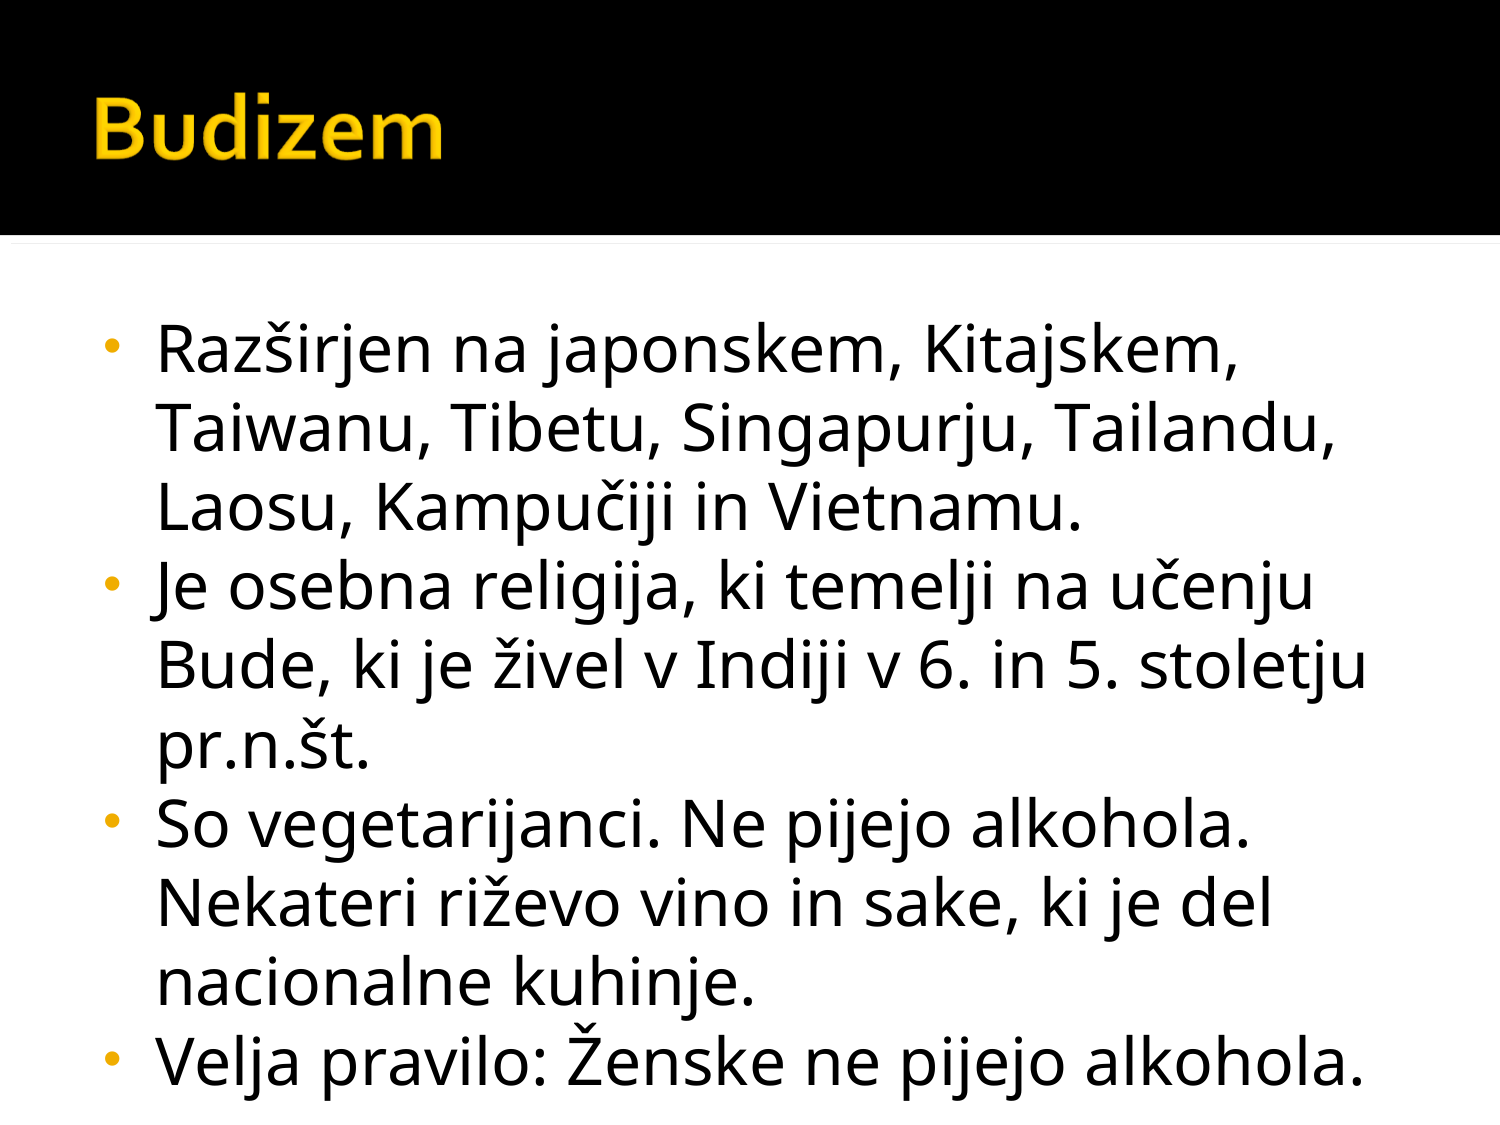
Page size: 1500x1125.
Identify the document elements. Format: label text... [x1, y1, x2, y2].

list Razširjen na japonskem, Kitajskem, Taiwanu, Tibetu, Singapurju, Tailandu, Laosu, Kampučiji in Vietnamu. Je osebna religija, ki temelji na učenju Bude, ki je živel v Indiji v 6. in 5. stoletju pr.n.št. So vegetarijanci. Ne pijejo alkohola. Nekateri riževo vino in sake, ki je del nacionalne kuhinje. Velja pravilo: Ženske ne pijejo alkohola. [75, 291, 1426, 1114]
text_box [31, 24, 1427, 233]
